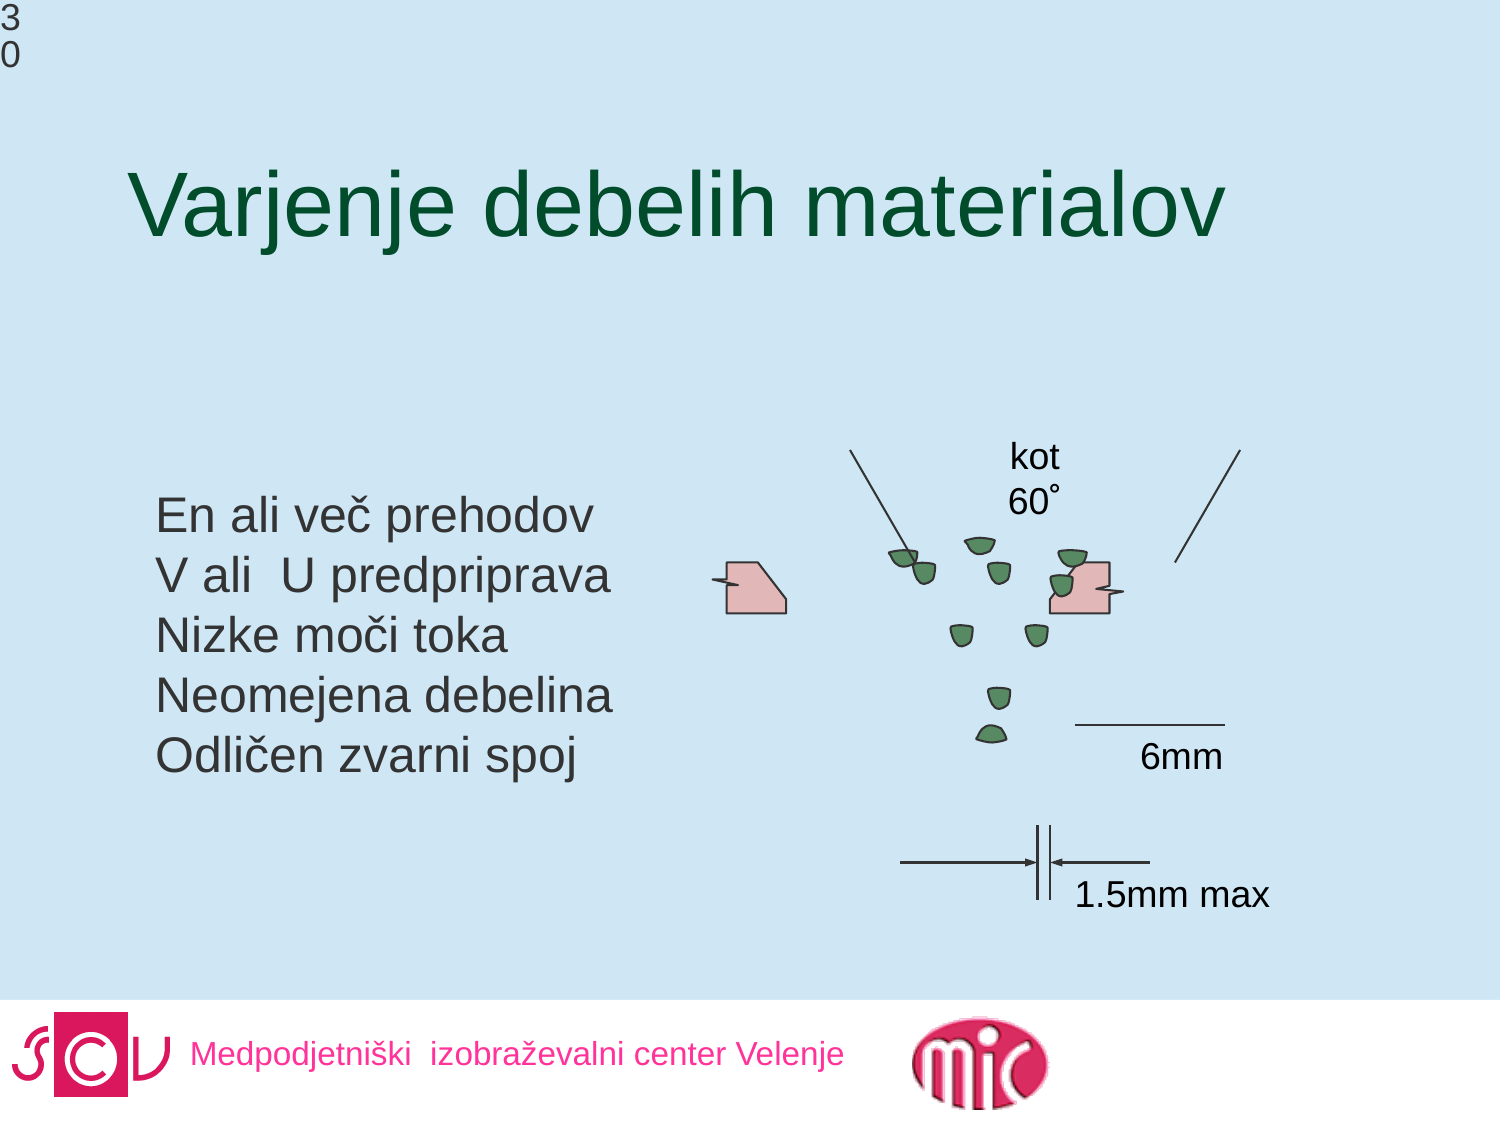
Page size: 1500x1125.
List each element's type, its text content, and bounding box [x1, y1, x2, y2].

text_box [950, 625, 973, 647]
text_box [964, 537, 995, 555]
title Varjenje debelih materialov [112, 75, 1388, 263]
text_box [888, 550, 936, 584]
text_box kot 60˚ [992, 424, 1077, 530]
picture [12, 1012, 170, 1097]
text_box [910, 550, 918, 561]
text_box [987, 562, 1011, 584]
picture [912, 1012, 1050, 1110]
text_box 6mm [1125, 724, 1239, 785]
text_box [976, 725, 1007, 743]
text_box [1049, 550, 1124, 614]
text_box [987, 687, 1011, 709]
text_box En ali več prehodov V ali U predpriprava Nizke moči toka Neomejena debelina Odličen zvarni spoj [140, 474, 629, 790]
text_box 1.5mm max [1059, 862, 1286, 923]
text_box [712, 562, 787, 614]
text_box [1025, 625, 1048, 647]
